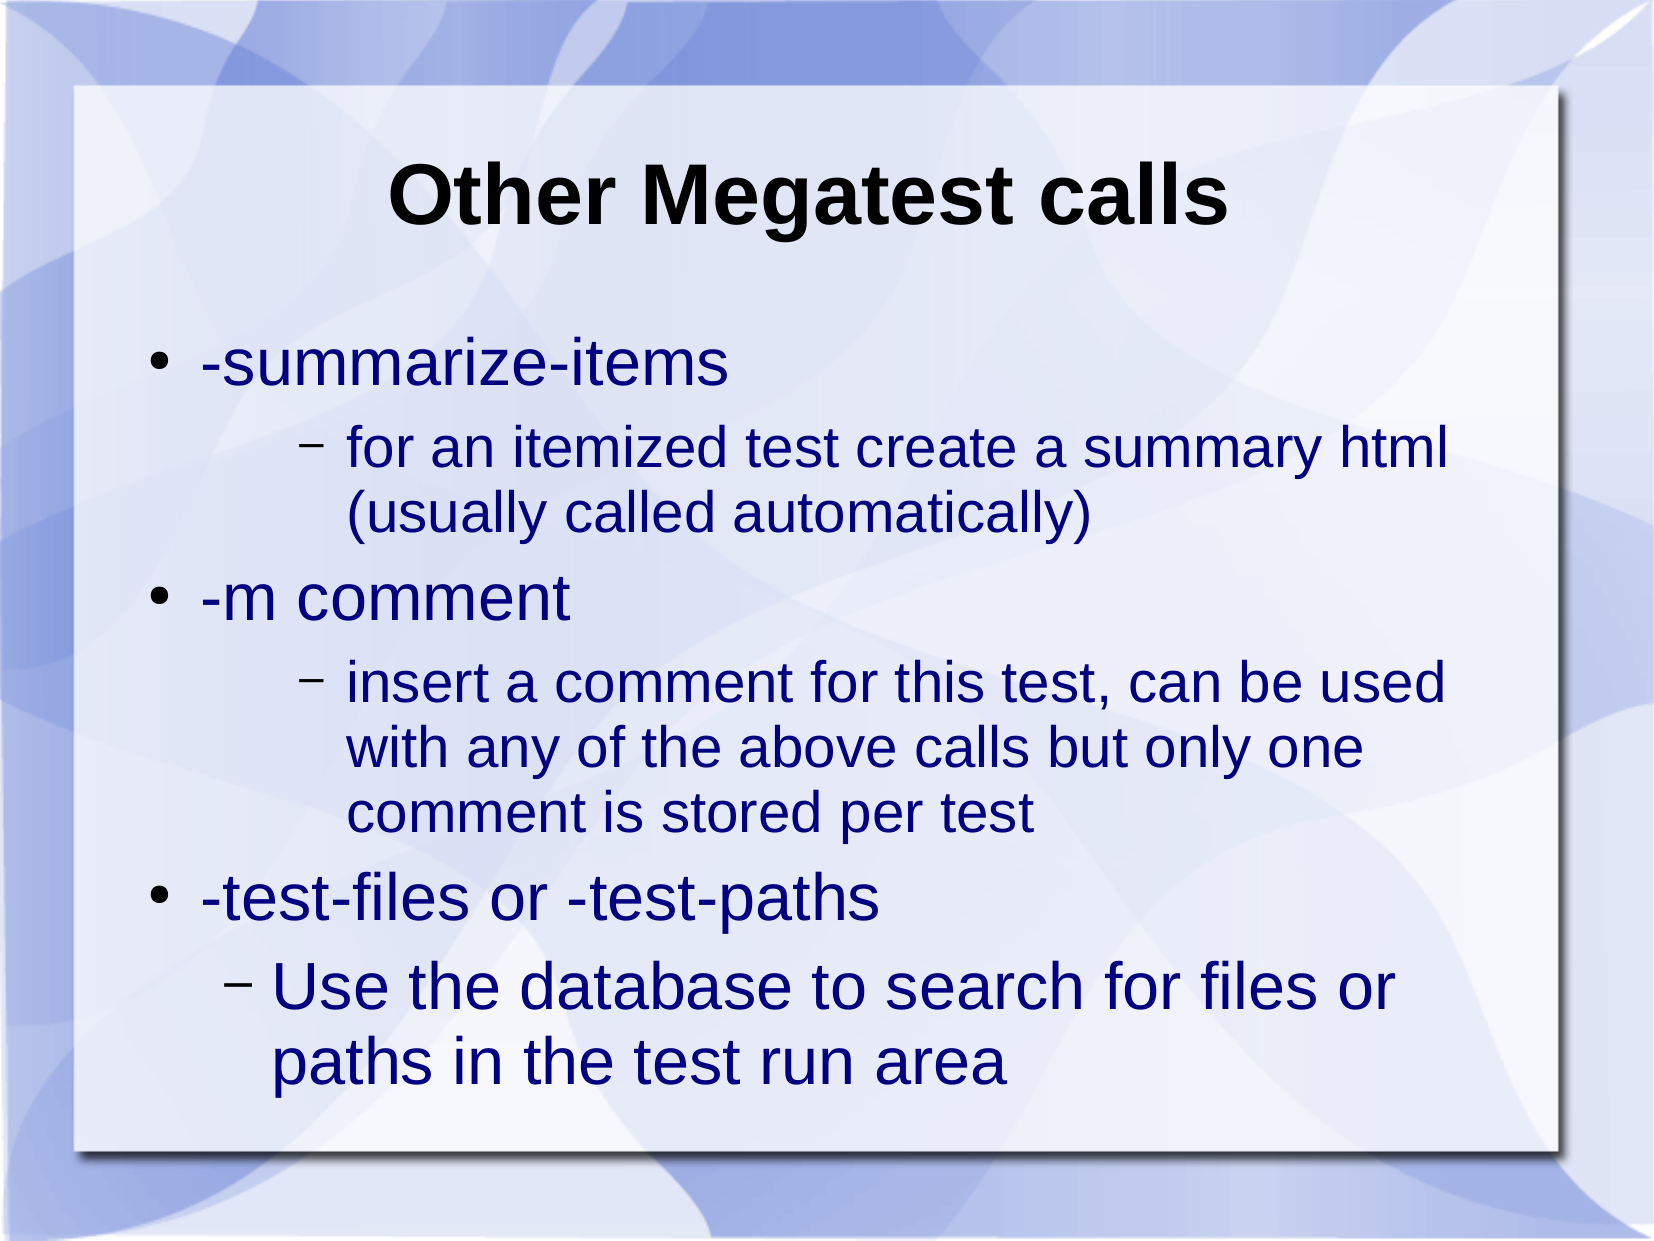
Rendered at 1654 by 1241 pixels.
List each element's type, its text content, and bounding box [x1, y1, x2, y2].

list -summarize-items for an itemized test create a summary html (usually called automatically) -m comment insert a comment for this test, can be used with any of the above calls but only one comment is stored per test -test-files or -test-paths Use the database to search for files or paths in the test run area [129, 324, 1489, 1099]
title Other Megatest calls [82, 90, 1536, 298]
picture [0, 0, 1654, 1241]
